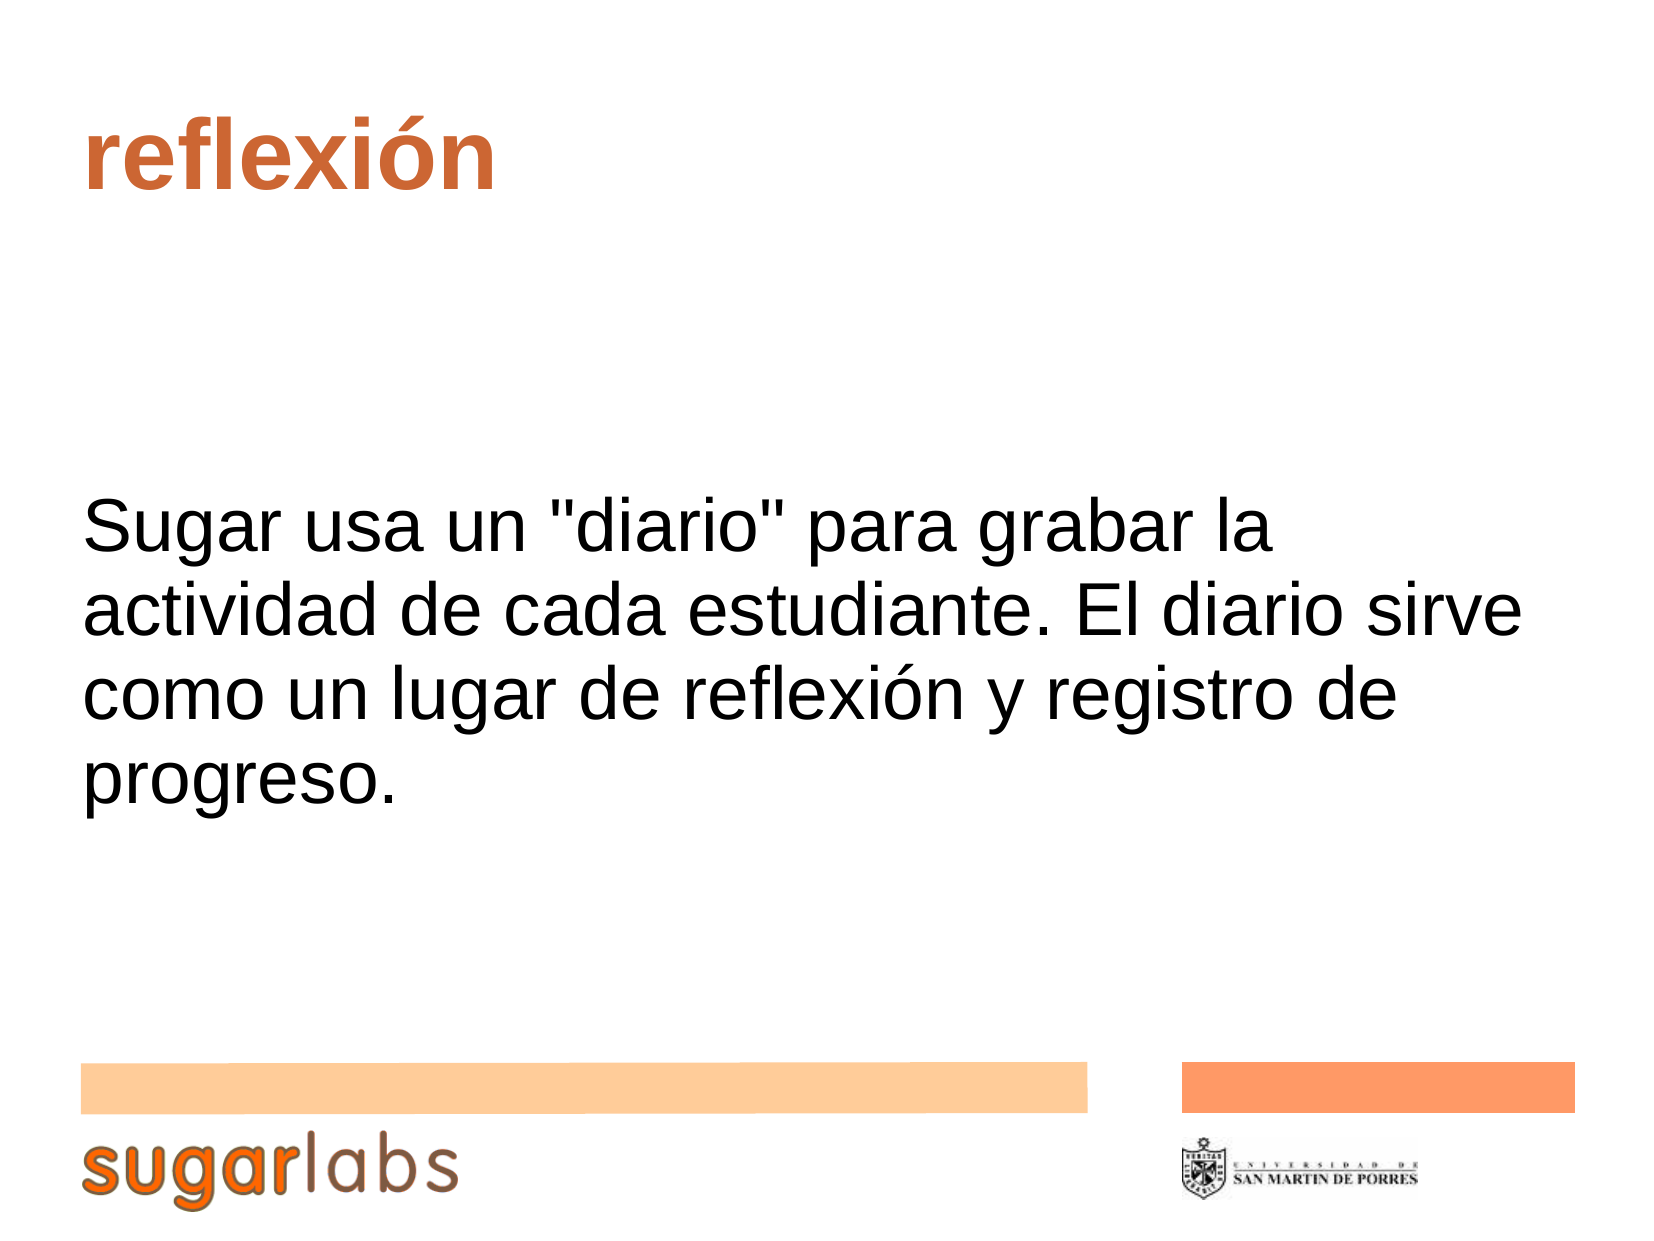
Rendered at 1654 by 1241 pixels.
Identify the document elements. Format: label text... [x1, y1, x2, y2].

subtitle Sugar usa un "diario" para grabar la actividad de cada estudiante. El diario sirve como un lugar de reflexión y registro de progreso. [82, 297, 1571, 1006]
picture [82, 1130, 458, 1212]
picture [1182, 1137, 1418, 1200]
title reflexión [82, 49, 1571, 257]
